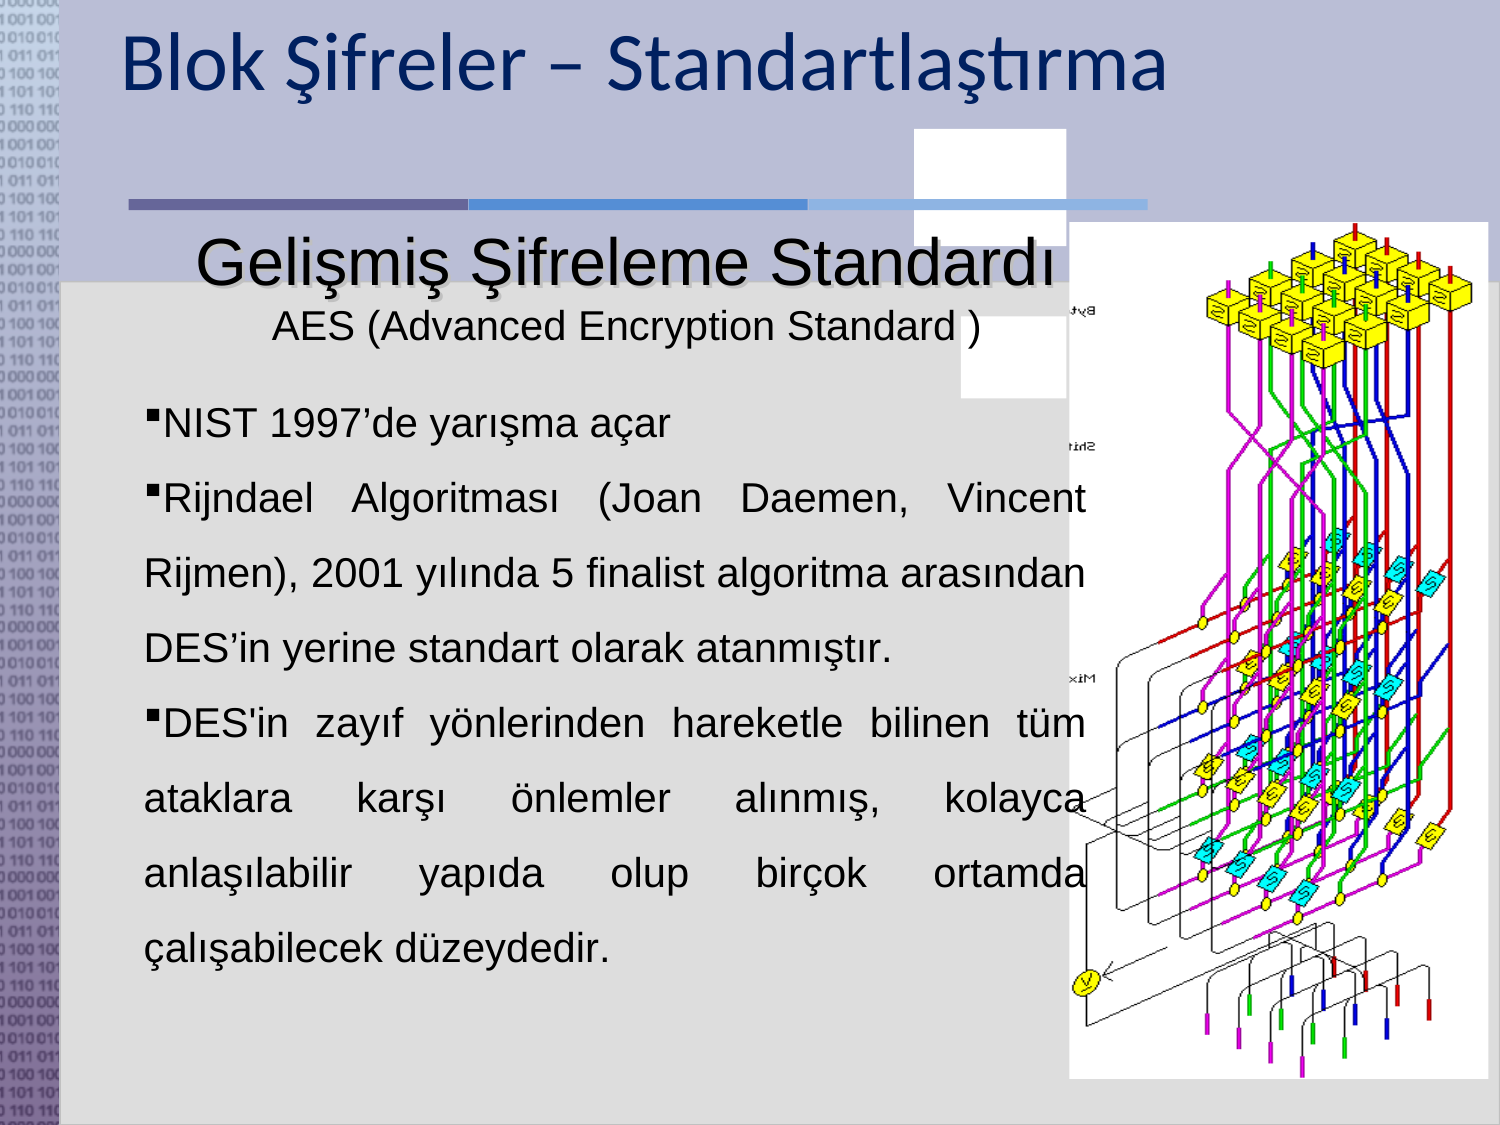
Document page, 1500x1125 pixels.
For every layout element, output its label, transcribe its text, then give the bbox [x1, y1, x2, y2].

picture [0, 0, 60, 1125]
picture [1069, 222, 1489, 1079]
text_box [960, 357, 1067, 363]
text_box Blok Şifreler – Standartlaştırma [105, 0, 1219, 115]
text_box [128, 128, 1148, 211]
text_box NIST 1997’de yarışma açar Rijndael Algoritması (Joan Daemen, Vincent Rijmen), 2001 yılında 5 finalist algoritma arasından DES’in yerine standart olarak atanmıştır. DES'in zayıf yönlerinden hareketle bilinen tüm ataklara karşı önlemler alınmış, kolayca anlaşılabilir yapıda olup birçok ortamda çalışabilecek düzeydedir. [128, 363, 1102, 979]
text_box Gelişmiş Şifreleme Standardı AES (Advanced Encryption Standard ) [128, 211, 1126, 357]
